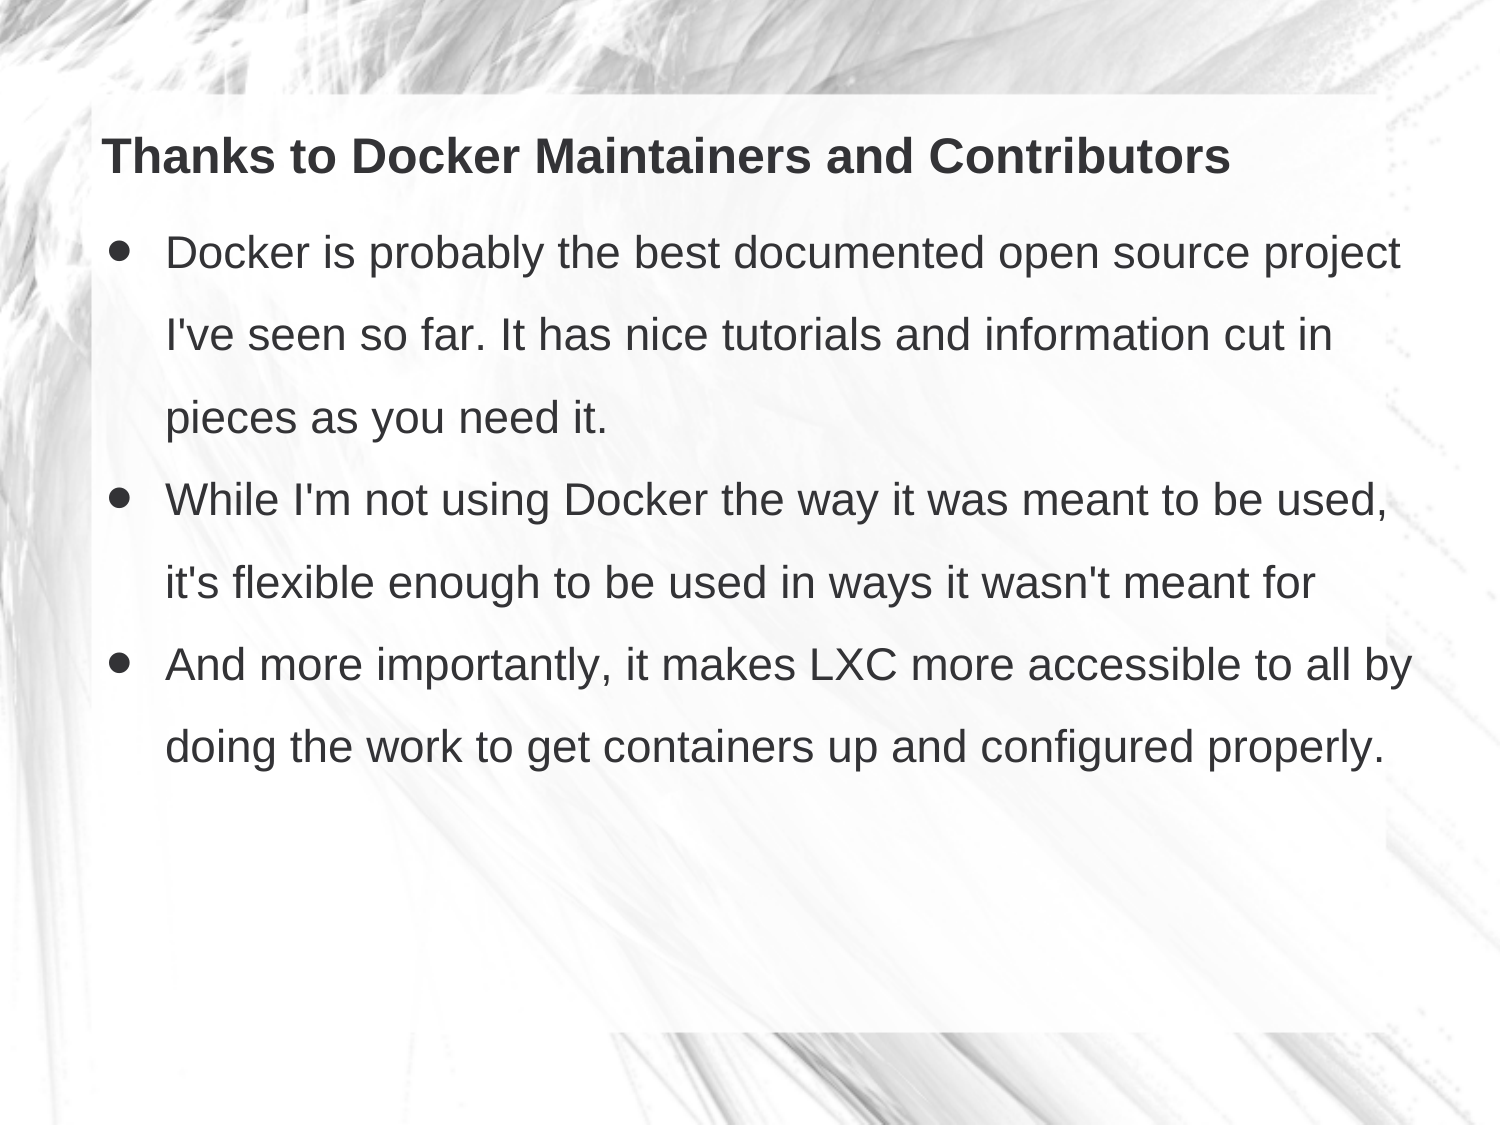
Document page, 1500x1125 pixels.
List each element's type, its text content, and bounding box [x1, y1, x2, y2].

picture [0, 0, 1500, 1125]
title Thanks to Docker Maintainers and Contributors [61, 108, 1456, 196]
list Docker is probably the best documented open source project I've seen so far. It has nice tutorials and information cut in pieces as you need it. While I'm not using Docker the way it was meant to be used, it's flexible enough to be used in ways it wasn't meant for And more importantly, it makes LXC more accessible to all by doing the work to get containers up and configured properly. [75, 179, 1441, 930]
